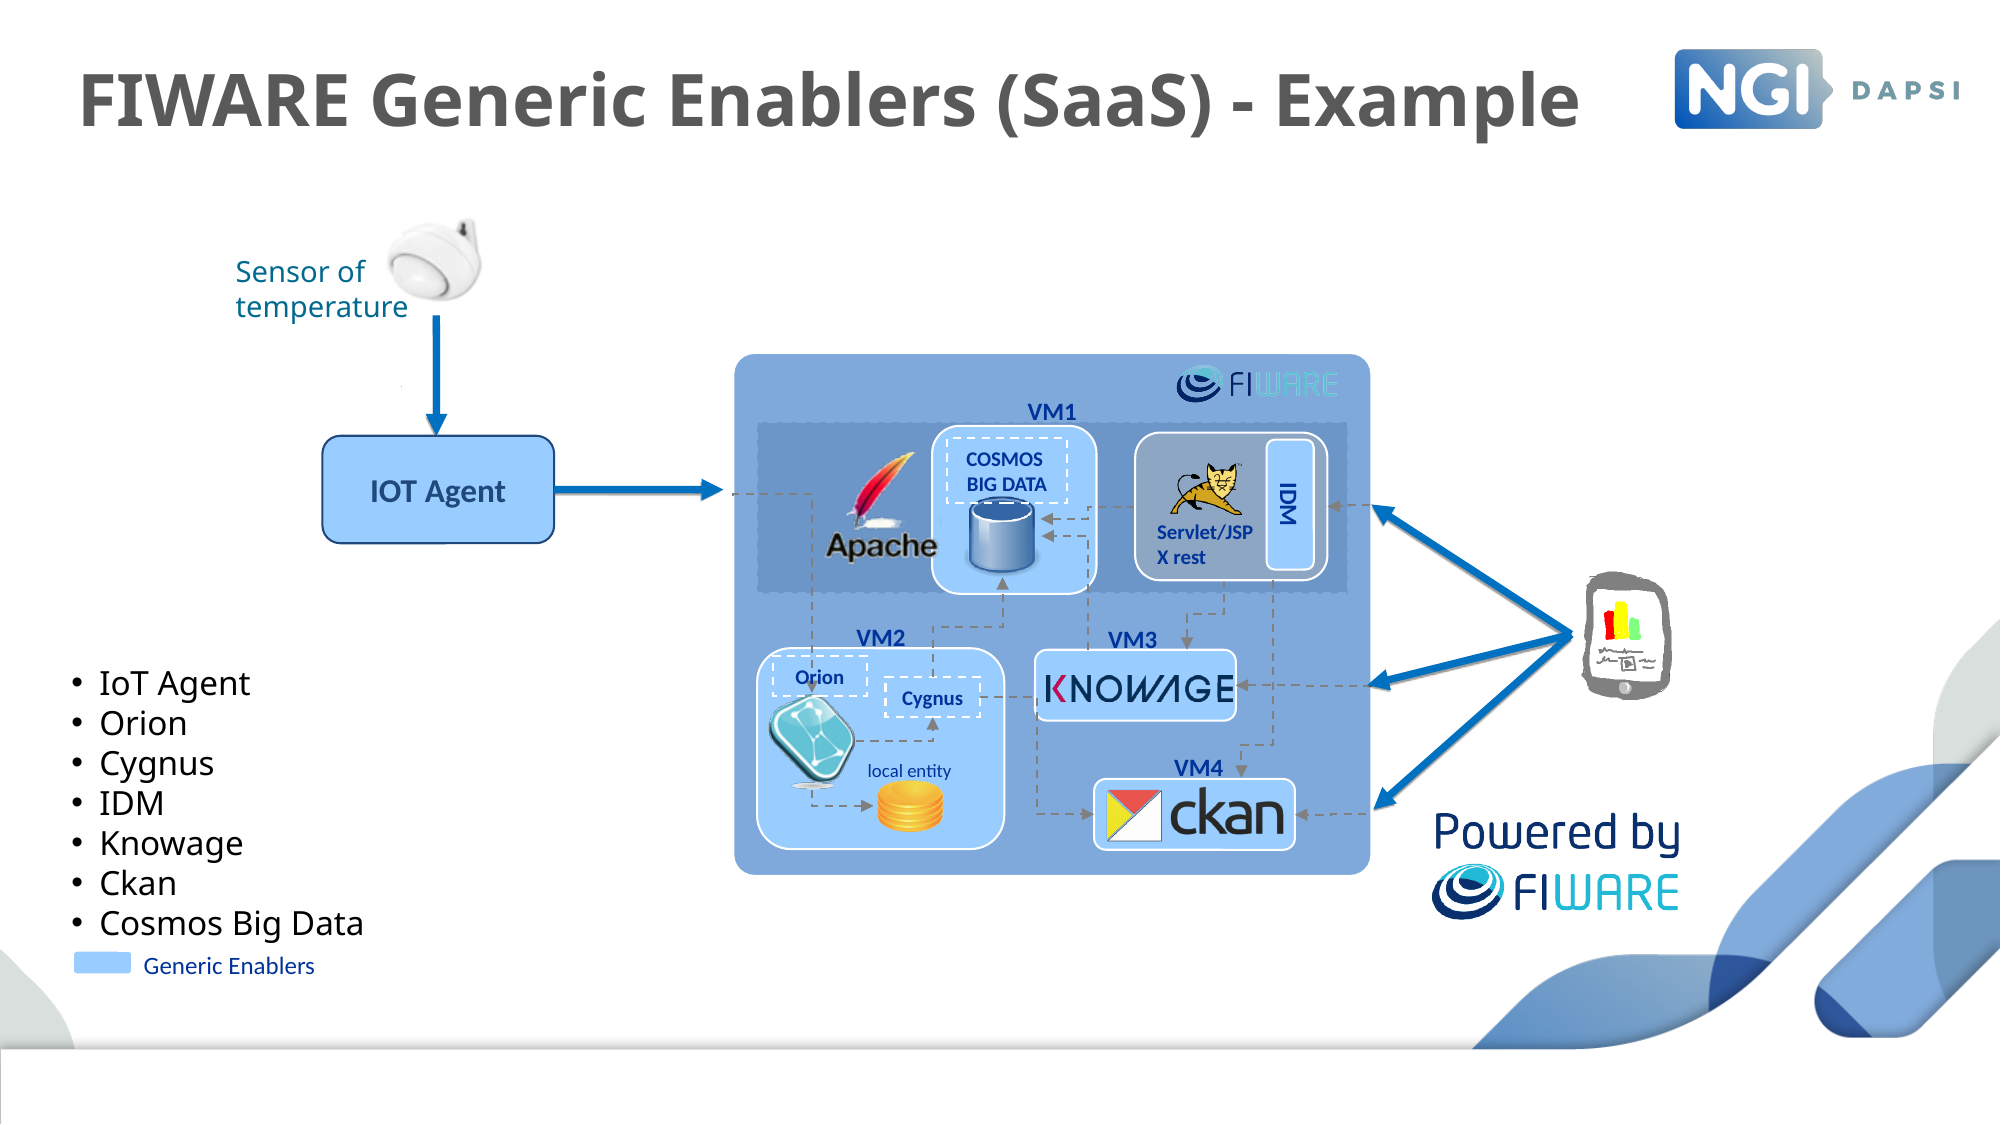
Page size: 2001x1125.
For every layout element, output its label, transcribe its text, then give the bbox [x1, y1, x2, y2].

text_box IDM [1266, 439, 1314, 570]
picture [1106, 790, 1284, 842]
picture [1046, 675, 1233, 703]
text_box VM4 [1104, 744, 1294, 790]
text_box Servlet/JSP X rest [1135, 432, 1328, 581]
list FIWARE Generic Enablers (SaaS) - Example [62, 46, 1638, 214]
picture [1670, 44, 1972, 134]
text_box IOT Agent [322, 435, 555, 544]
text_box [733, 352, 1372, 876]
text_box VM3 [1038, 616, 1228, 661]
picture [1372, 588, 1560, 680]
picture [873, 789, 946, 833]
text_box local entity [856, 751, 975, 789]
text_box VM1 [768, 388, 1336, 434]
text_box Cygnus [885, 676, 981, 717]
picture [767, 693, 856, 790]
picture [1170, 362, 1343, 405]
text_box COSMOS BIG DATA [947, 438, 1067, 504]
text_box Orion [772, 656, 868, 697]
text_box Generic Enablers [130, 950, 329, 986]
text_box [72, 950, 130, 975]
picture [964, 504, 1042, 578]
picture [376, 214, 497, 313]
picture [1170, 463, 1242, 515]
picture [0, 567, 2000, 1124]
text_box Sensor of temperature [220, 245, 424, 331]
picture [822, 450, 942, 564]
text_box VM2 [780, 614, 982, 660]
text_box IoT Agent Orion Cygnus IDM Knowage Ckan Cosmos Big Data [56, 655, 464, 950]
